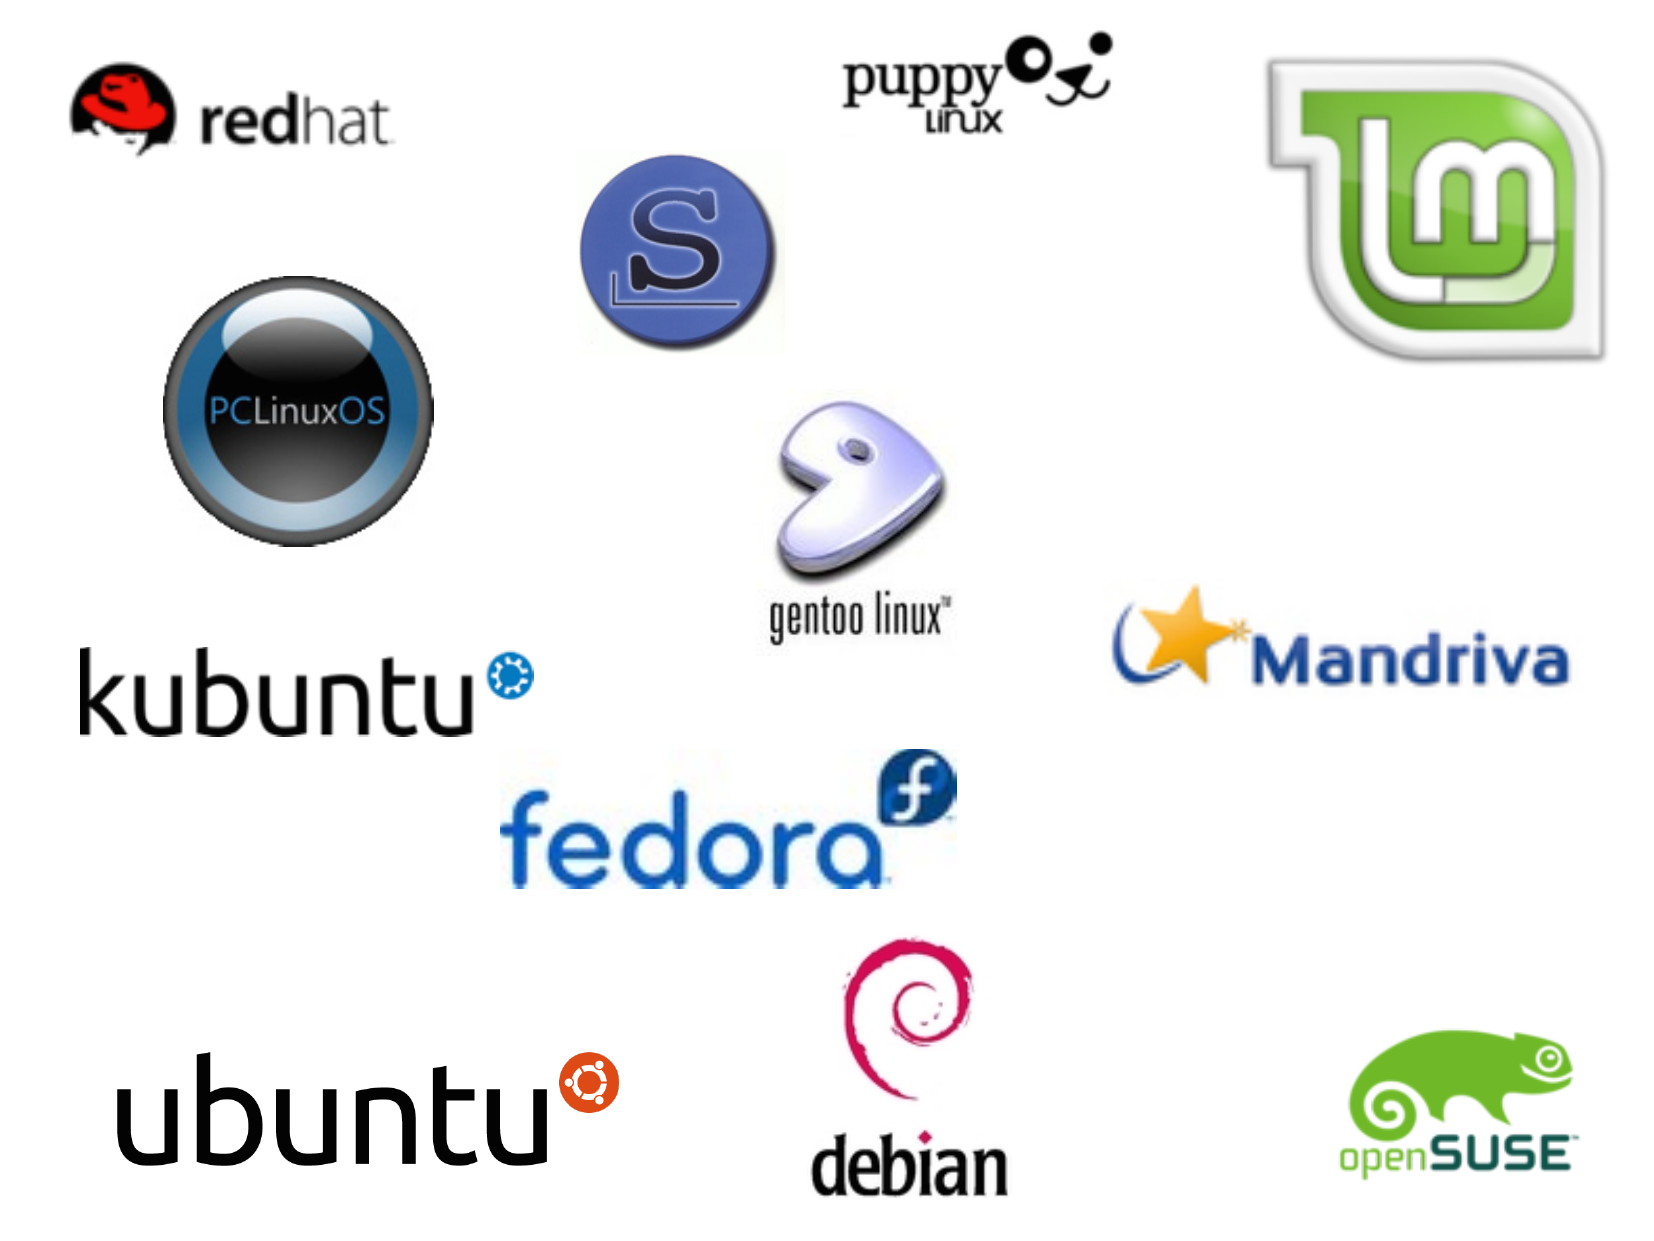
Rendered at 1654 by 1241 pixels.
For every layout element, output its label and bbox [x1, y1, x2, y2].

picture [577, 151, 785, 354]
picture [833, 29, 1120, 137]
picture [500, 749, 957, 889]
picture [59, 60, 429, 171]
picture [1103, 578, 1584, 699]
picture [80, 647, 534, 737]
picture [163, 276, 434, 547]
picture [723, 389, 991, 656]
picture [1256, 30, 1620, 393]
picture [117, 1052, 619, 1166]
picture [807, 932, 1012, 1200]
picture [1335, 1026, 1585, 1186]
